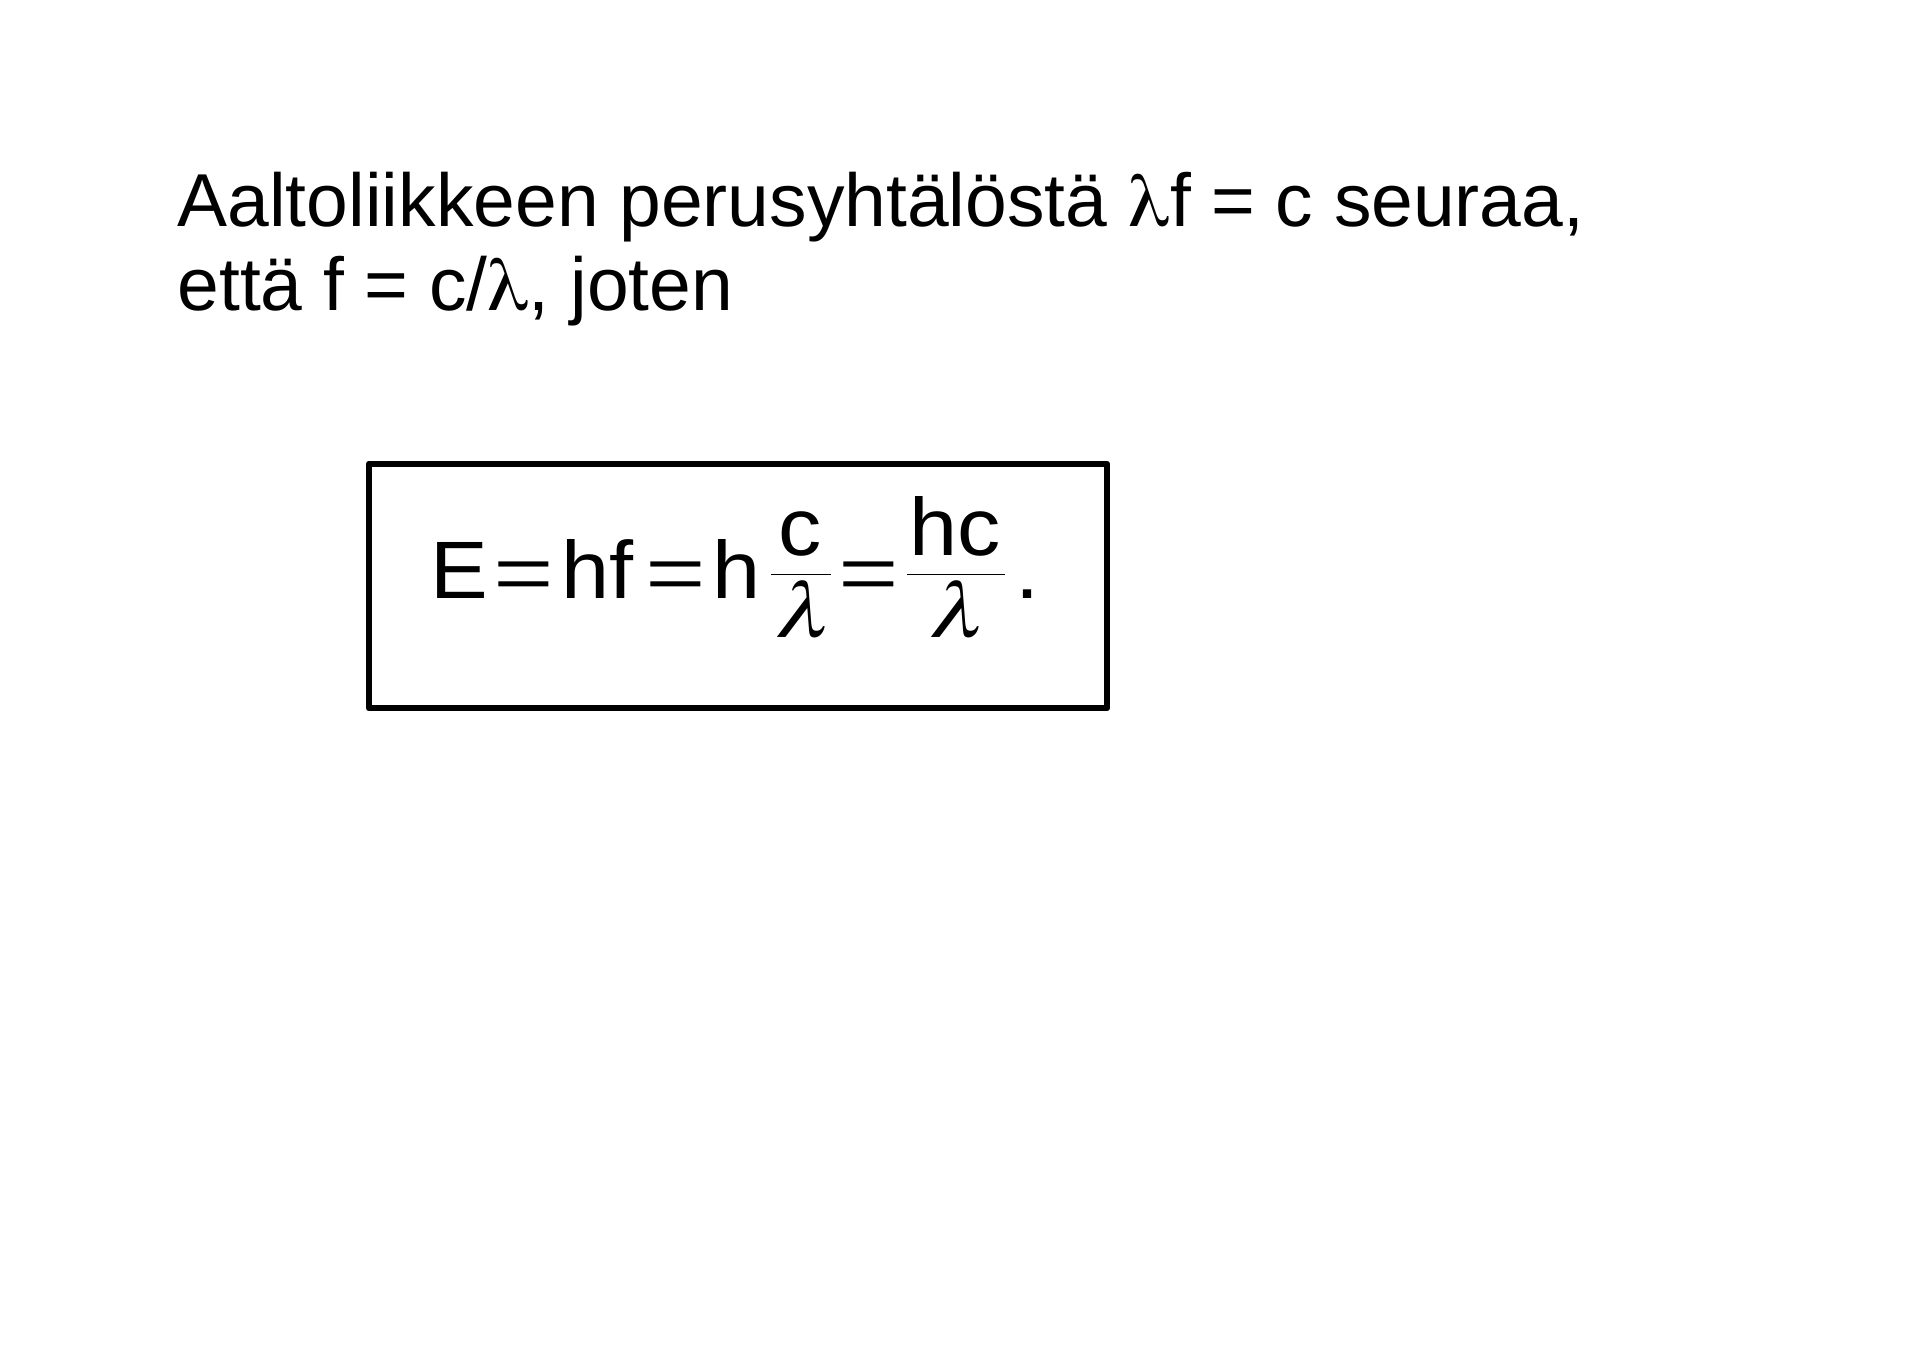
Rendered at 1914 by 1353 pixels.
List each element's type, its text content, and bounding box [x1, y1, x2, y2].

text_box Aaltoliikkeen perusyhtälöstä lf = c seuraa, että f = c/l, joten [372, 467, 1104, 643]
text_box Aaltoliikkeen perusyhtälöstä lf = c seuraa, että f = c/l, joten [162, 151, 1709, 643]
chart [423, 481, 1047, 643]
